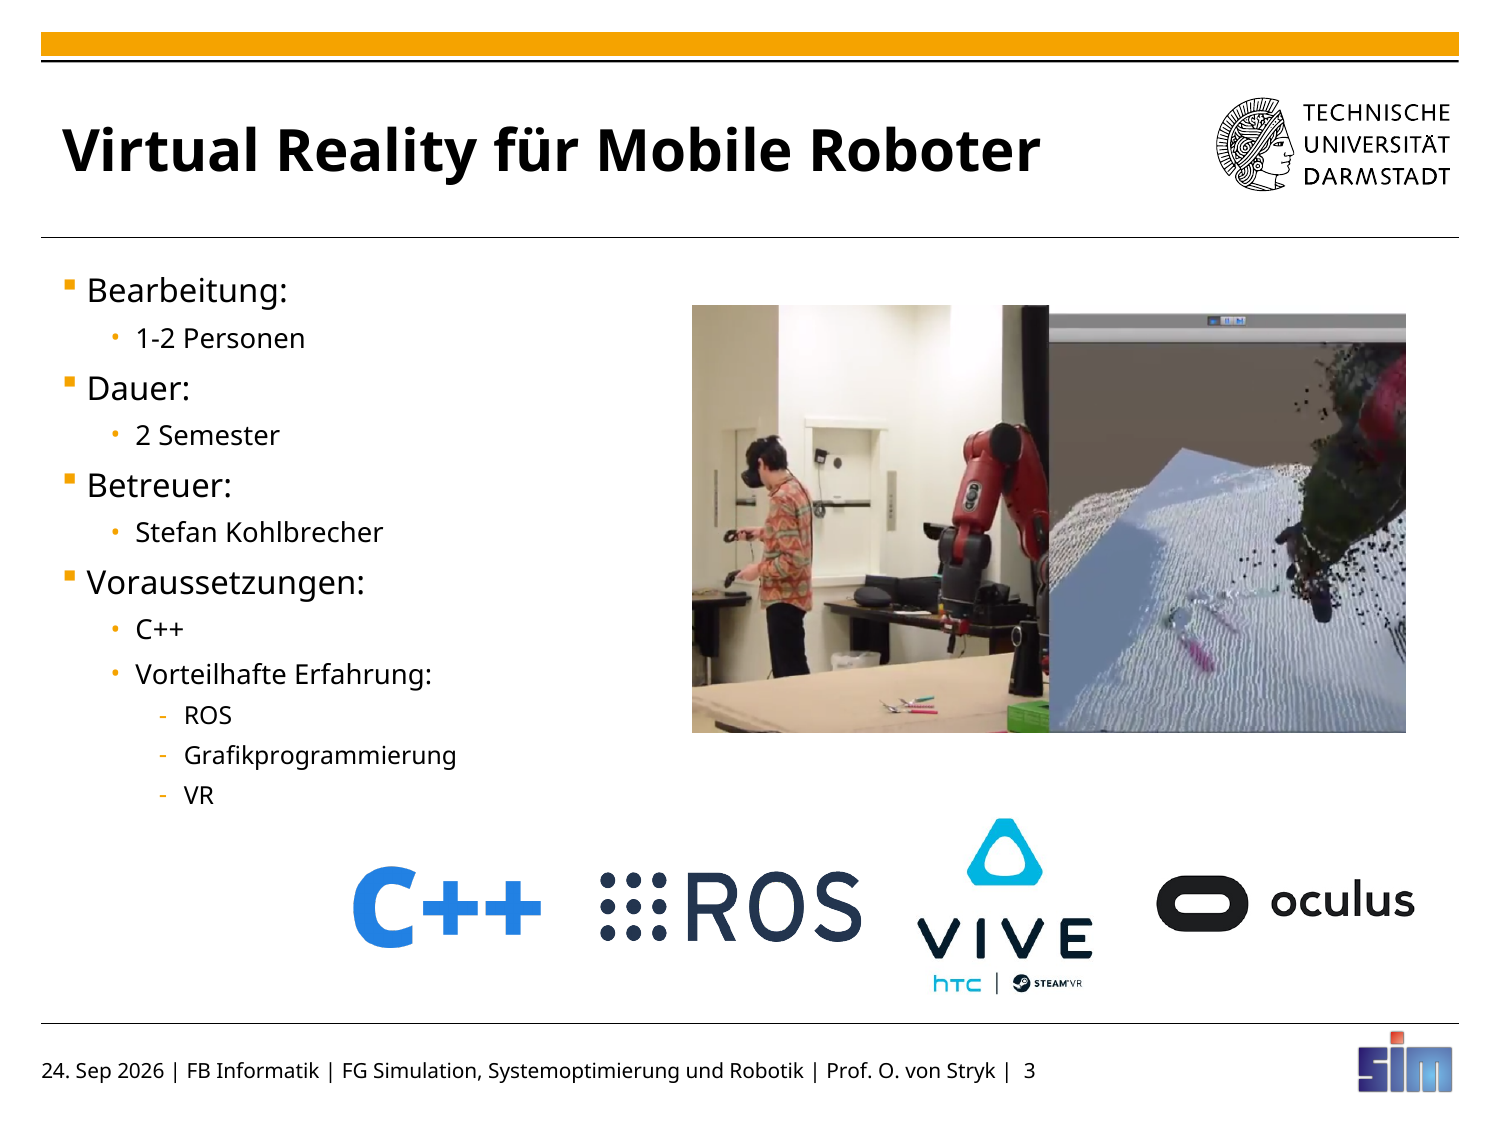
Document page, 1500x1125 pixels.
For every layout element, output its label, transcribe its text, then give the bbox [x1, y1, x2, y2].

picture [888, 789, 1121, 1022]
title Virtual Reality für Mobile Roboter [47, 70, 1182, 228]
list Bearbeitung: 1-2 Personen Dauer: 2 Semester Betreuer: Stefan Kohlbrecher Voraussetzungen: C++ Vorteilhafte Erfahrung: ROS Grafikprogrammierung VR [47, 261, 1465, 826]
picture [1128, 816, 1442, 993]
picture [599, 870, 862, 943]
picture [1357, 1030, 1453, 1093]
picture [691, 305, 1408, 733]
picture [318, 813, 579, 994]
